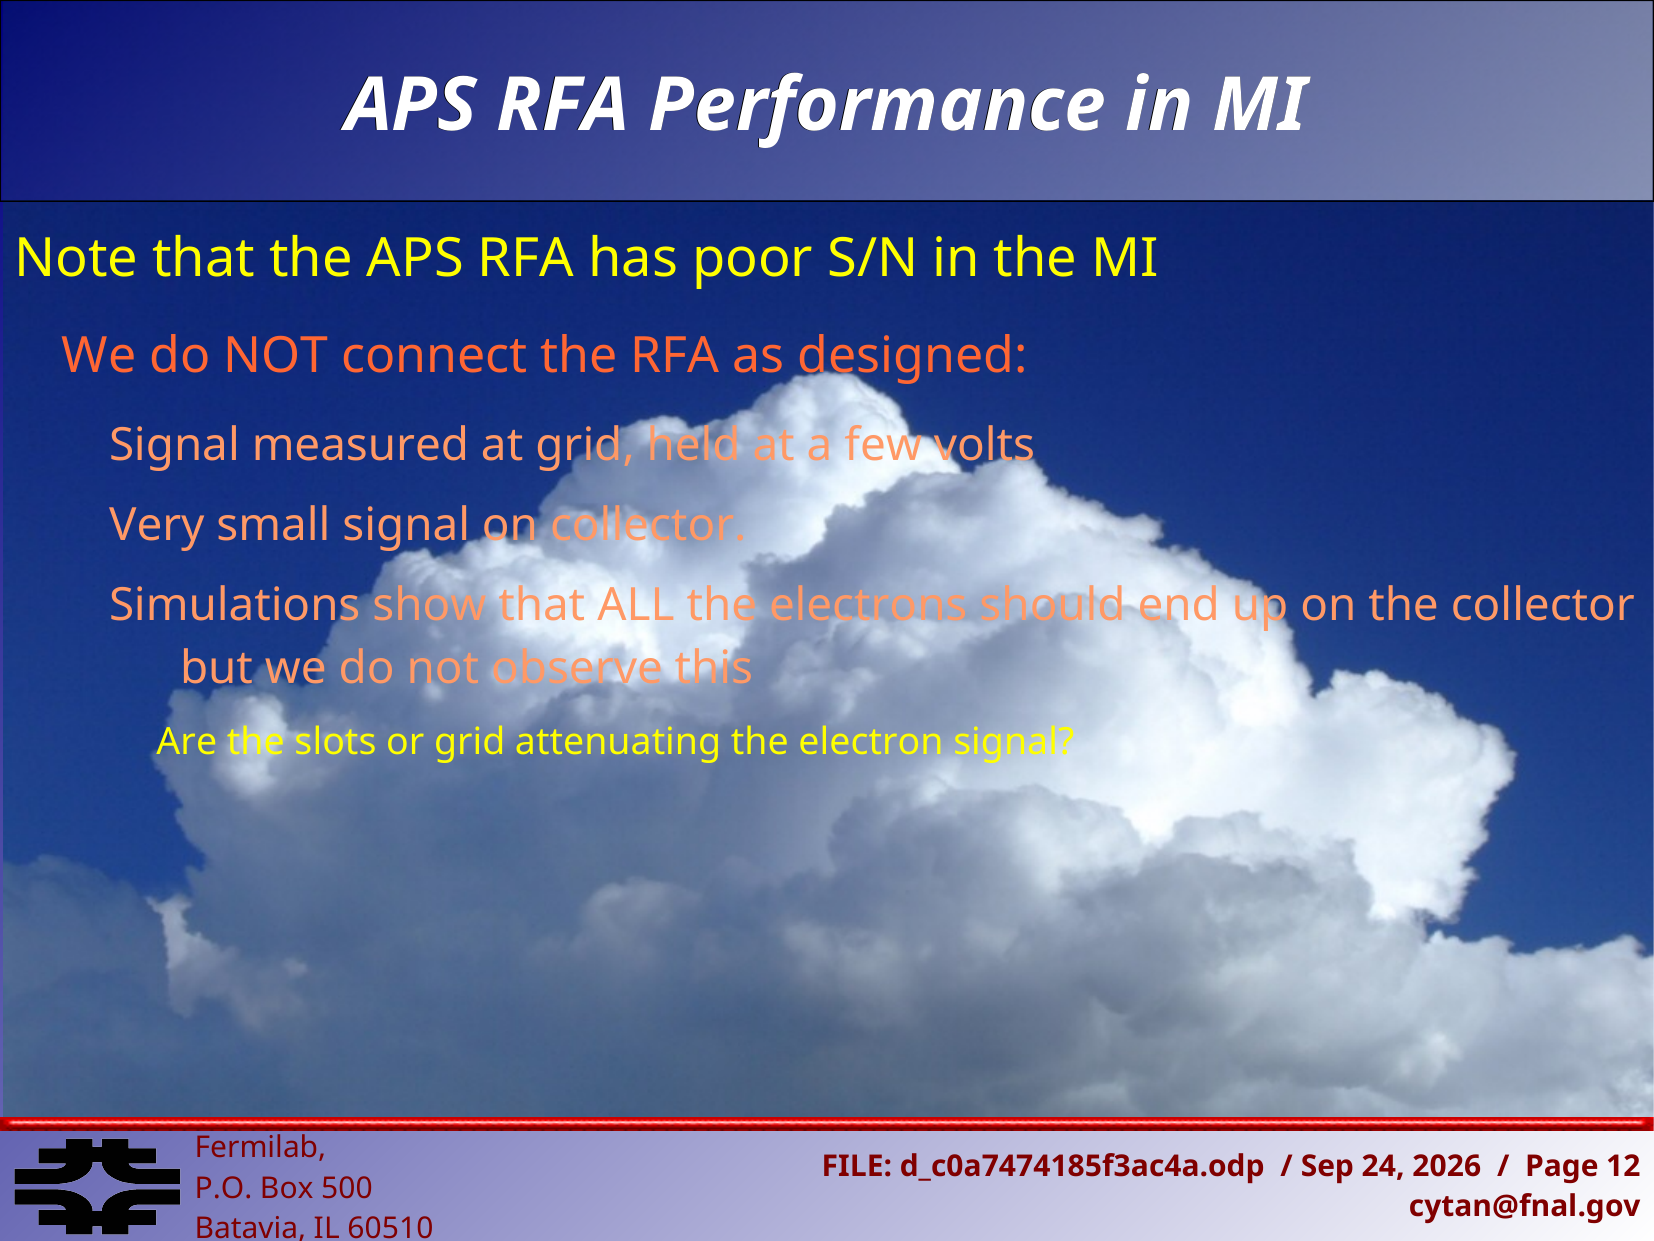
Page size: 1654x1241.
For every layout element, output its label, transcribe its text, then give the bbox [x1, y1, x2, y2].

picture [10, 1137, 184, 1236]
list Note that the APS RFA has poor S/N in the MI We do NOT connect the RFA as designed: Signal measured at grid, held at a few volts Very small signal on collector. Simulations show that ALL the electrons should end up on the collector but we do not observe this Are the slots or grid attenuating the electron signal? [2, 218, 1642, 1069]
picture [0, 204, 1654, 1131]
title APS RFA Performance in MI [0, 0, 1654, 204]
